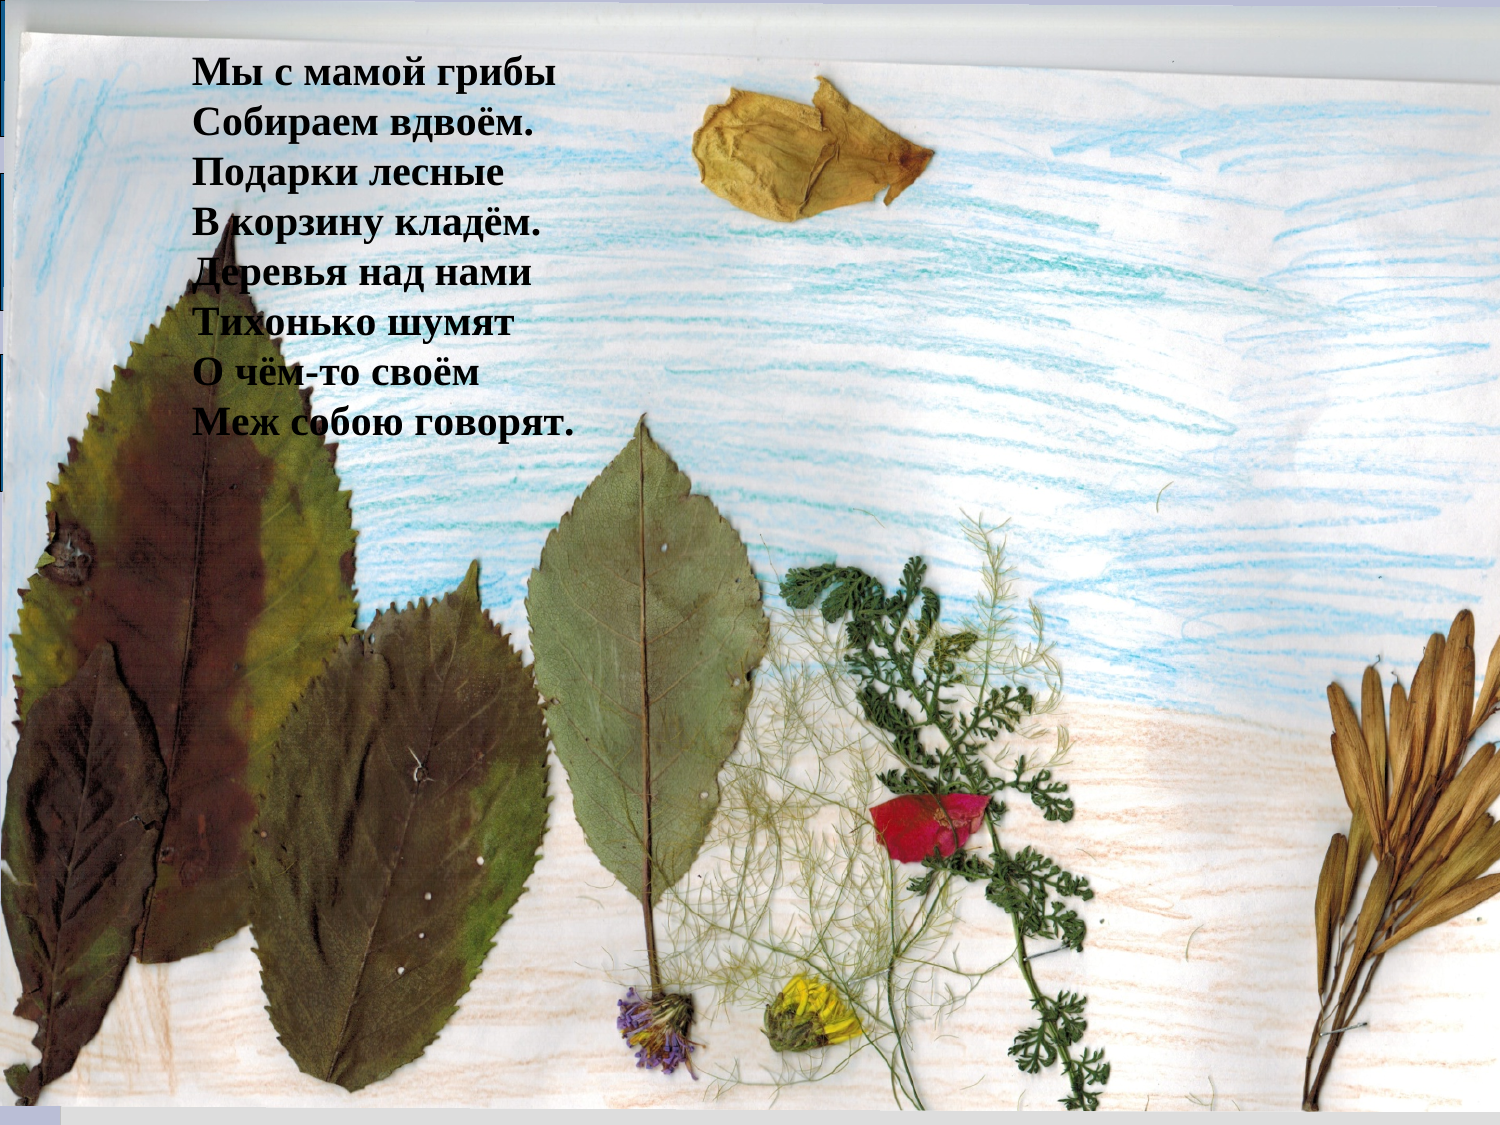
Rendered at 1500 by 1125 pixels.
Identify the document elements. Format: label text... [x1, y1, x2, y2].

picture [0, 0, 1500, 1112]
text_box Мы с мамой грибы Собираем вдвоём. Подарки лесные В корзину кладём. Деревья над нами Тихонько шумят О чём-то своём Меж собою говорят. [177, 36, 591, 532]
